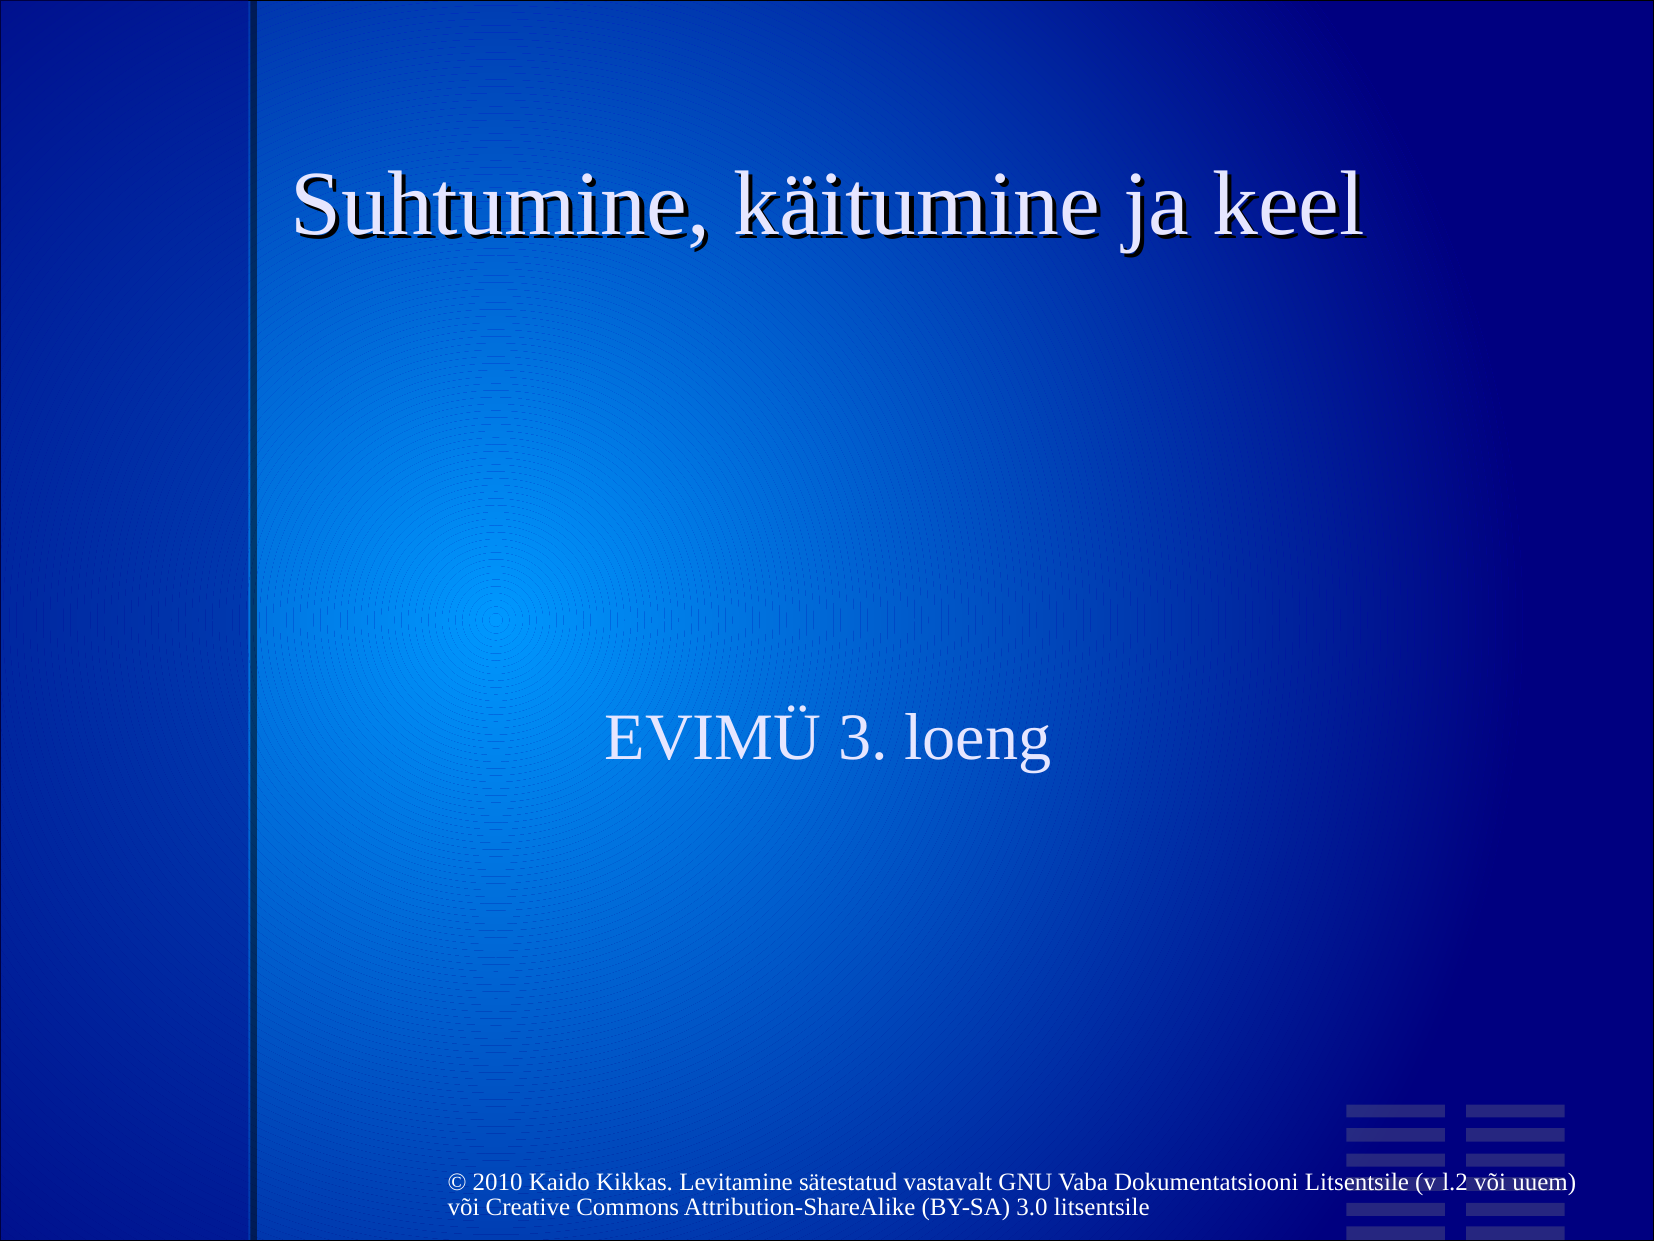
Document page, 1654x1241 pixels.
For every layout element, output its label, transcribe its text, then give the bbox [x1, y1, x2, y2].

subtitle EVIMÜ 3. loeng [122, 346, 1535, 1128]
title Suhtumine, käitumine ja keel [122, 99, 1535, 307]
text_box © 2010 Kaido Kikkas. Levitamine sätestatud vastavalt GNU Vaba Dokumentatsiooni Litsentsile (v l.2 või uuem) või Creative Commons Attribution-ShareAlike (BY-SA) 3.0 litsentsile‏ [447, 1169, 1598, 1198]
